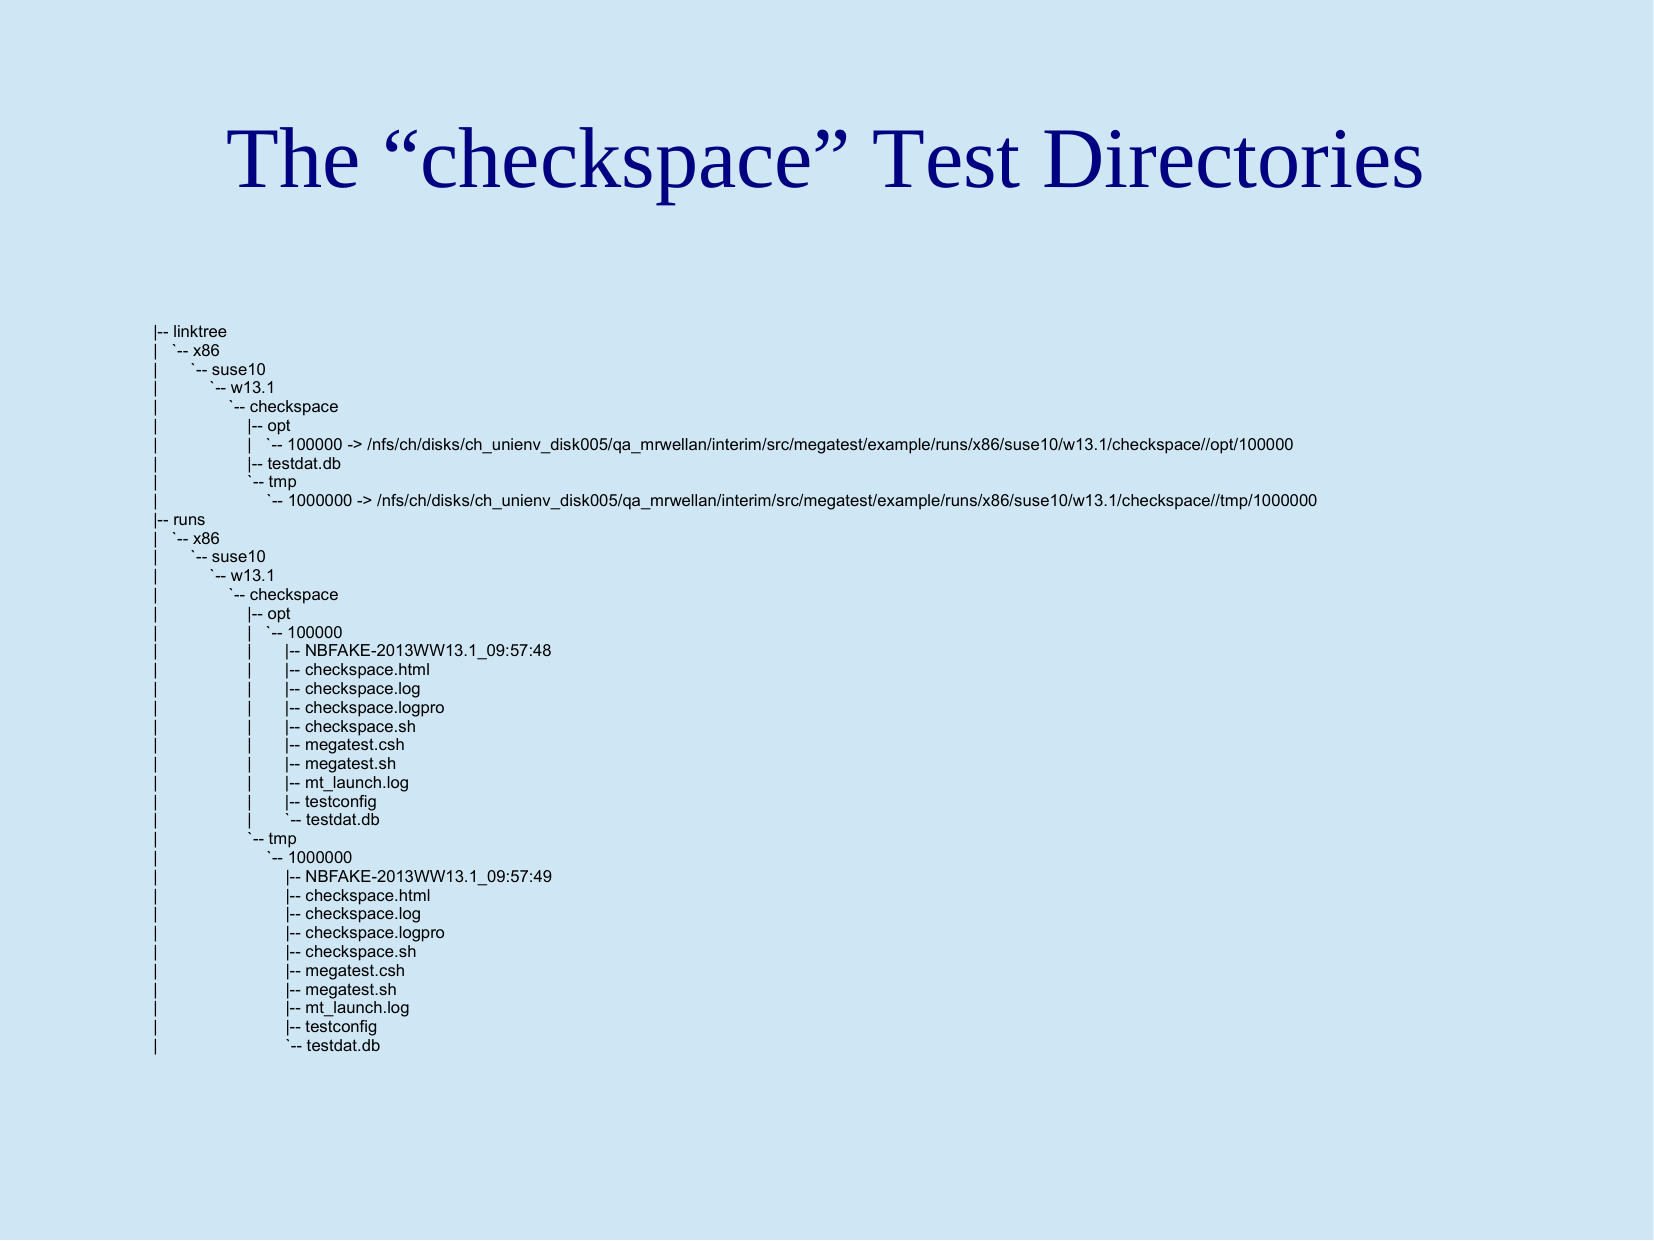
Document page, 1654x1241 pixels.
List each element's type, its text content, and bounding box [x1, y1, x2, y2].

title The “checkspace” Test Directories [82, 55, 1571, 263]
text_box |-- linktree | `-- x86 | `-- suse10 | `-- w13.1 | `-- checkspace | |-- opt | | `-- 100000 -> /nfs/ch/disks/ch_unienv_disk005/qa_mrwellan/interim/src/megatest/example/runs/x86/suse10/w13.1/checkspace//opt/100000 | |-- testdat.db | `-- tmp | `-- 1000000 -> /nfs/ch/disks/ch_unienv_disk005/qa_mrwellan/interim/src/megatest/example/runs/x86/suse10/w13.1/checkspace//tmp/1000000 |-- runs | `-- x86 | `-- suse10 | `-- w13.1 | `-- checkspace | |-- opt | | `-- 100000 | | |-- NBFAKE-2013WW13.1_09:57:48 | | |-- checkspace.html | | |-- checkspace.log | | |-- checkspace.logpro | | |-- checkspace.sh | | |-- megatest.csh | | |-- megatest.sh | | |-- mt_launch.log | | |-- testconfig | | `-- testdat.db | `-- tmp | `-- 1000000 | |-- NBFAKE-2013WW13.1_09:57:49 | |-- checkspace.html | |-- checkspace.log | |-- checkspace.logpro | |-- checkspace.sh | |-- megatest.csh | |-- megatest.sh | |-- mt_launch.log | |-- testconfig | `-- testdat.db [138, 315, 1456, 1063]
